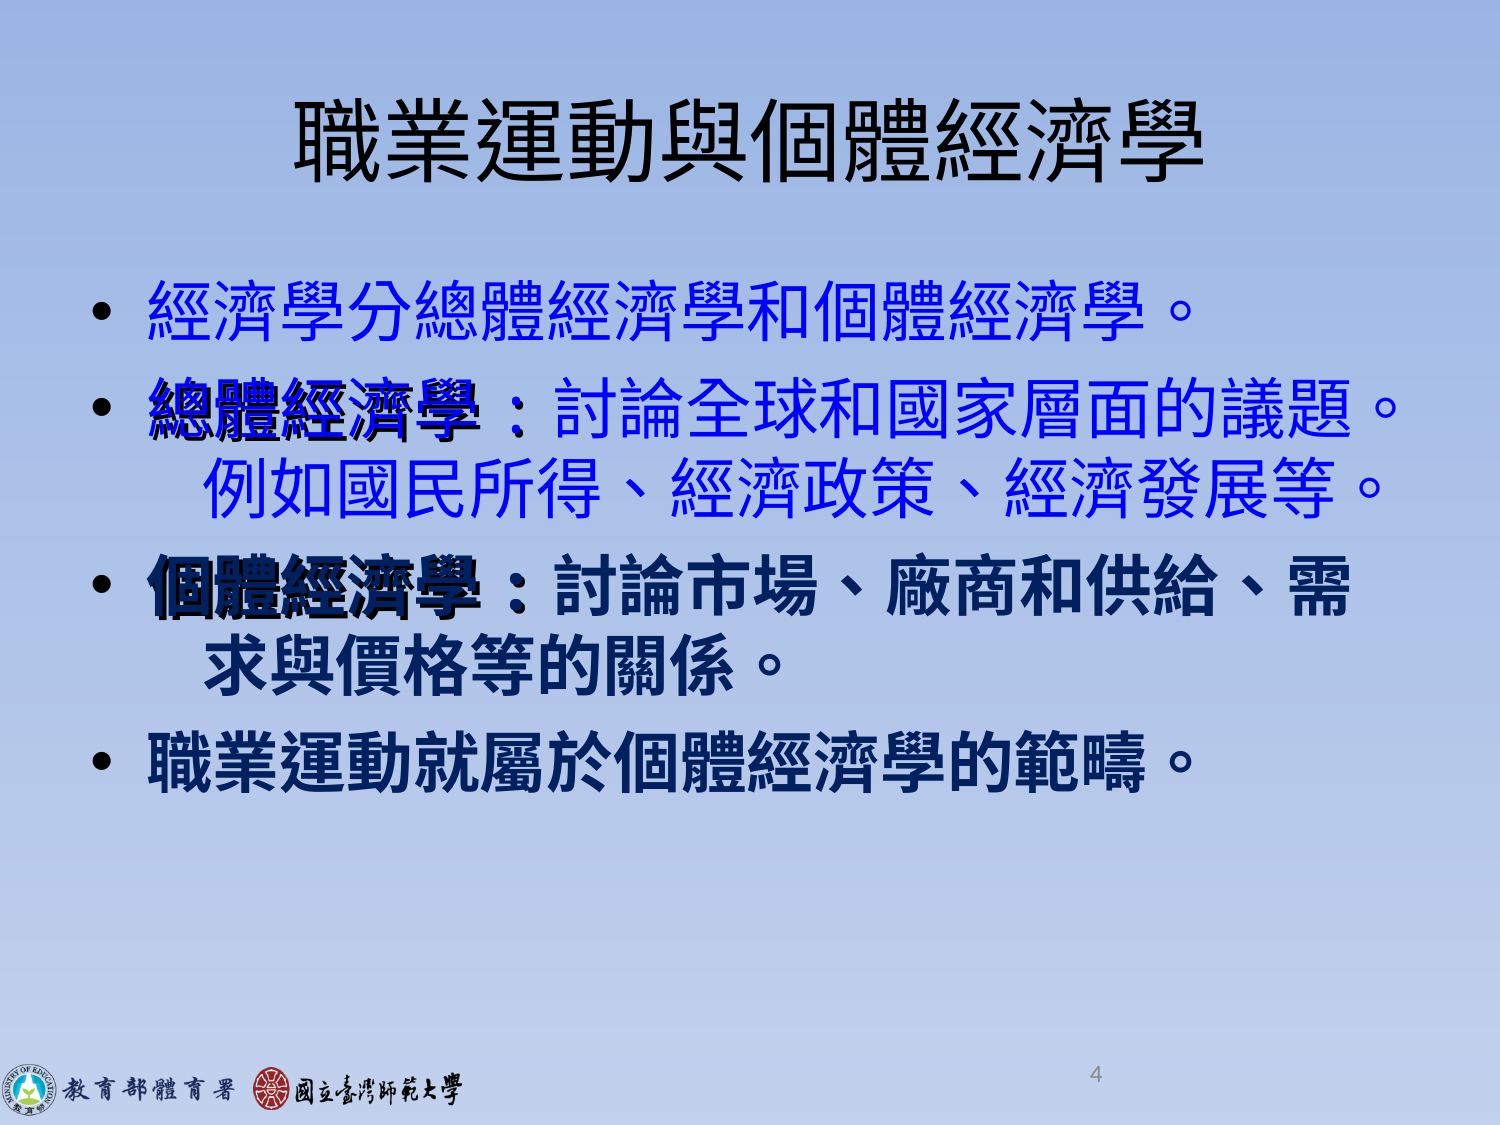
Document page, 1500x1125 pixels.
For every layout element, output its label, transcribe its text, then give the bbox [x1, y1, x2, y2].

title 職業運動與個體經濟學 [75, 45, 1426, 233]
text_box [1074, 1042, 1426, 1103]
list 經濟學分總體經濟學和個體經濟學。 總體經濟學:討論全球和國家層面的議題。例如國民所得、經濟政策、經濟發展等。 個體經濟學:討論市場、廠商和供給、需求與價格等的關係。 職業運動就屬於個體經濟學的範疇。 [75, 262, 1426, 1005]
